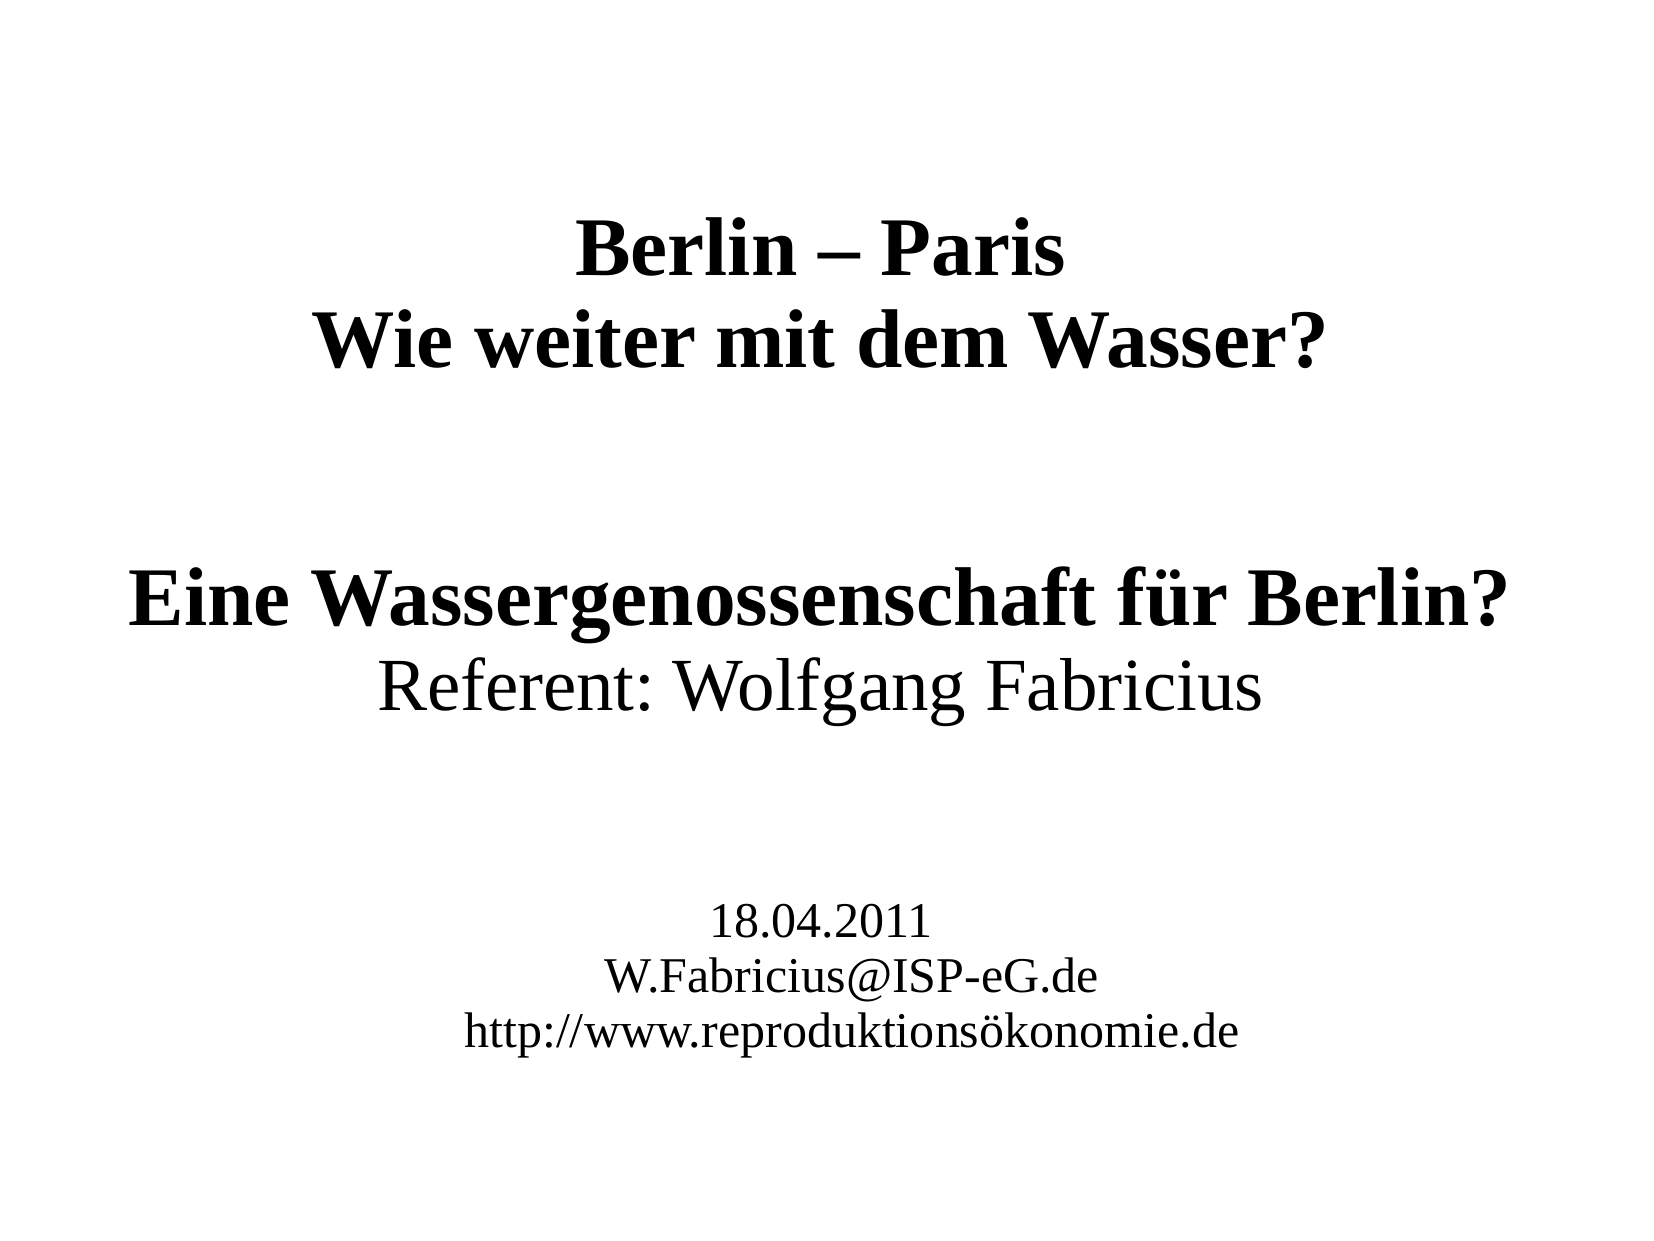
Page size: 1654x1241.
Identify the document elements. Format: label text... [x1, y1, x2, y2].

text_box Berlin – Paris Wie weiter mit dem Wasser? Eine Wassergenossenschaft für Berlin? Referent: Wolfgang Fabricius 18.04.2011 W.Fabricius@ISP-eG.de http://www.reproduktionsökonomie.de [82, 118, 1560, 1123]
